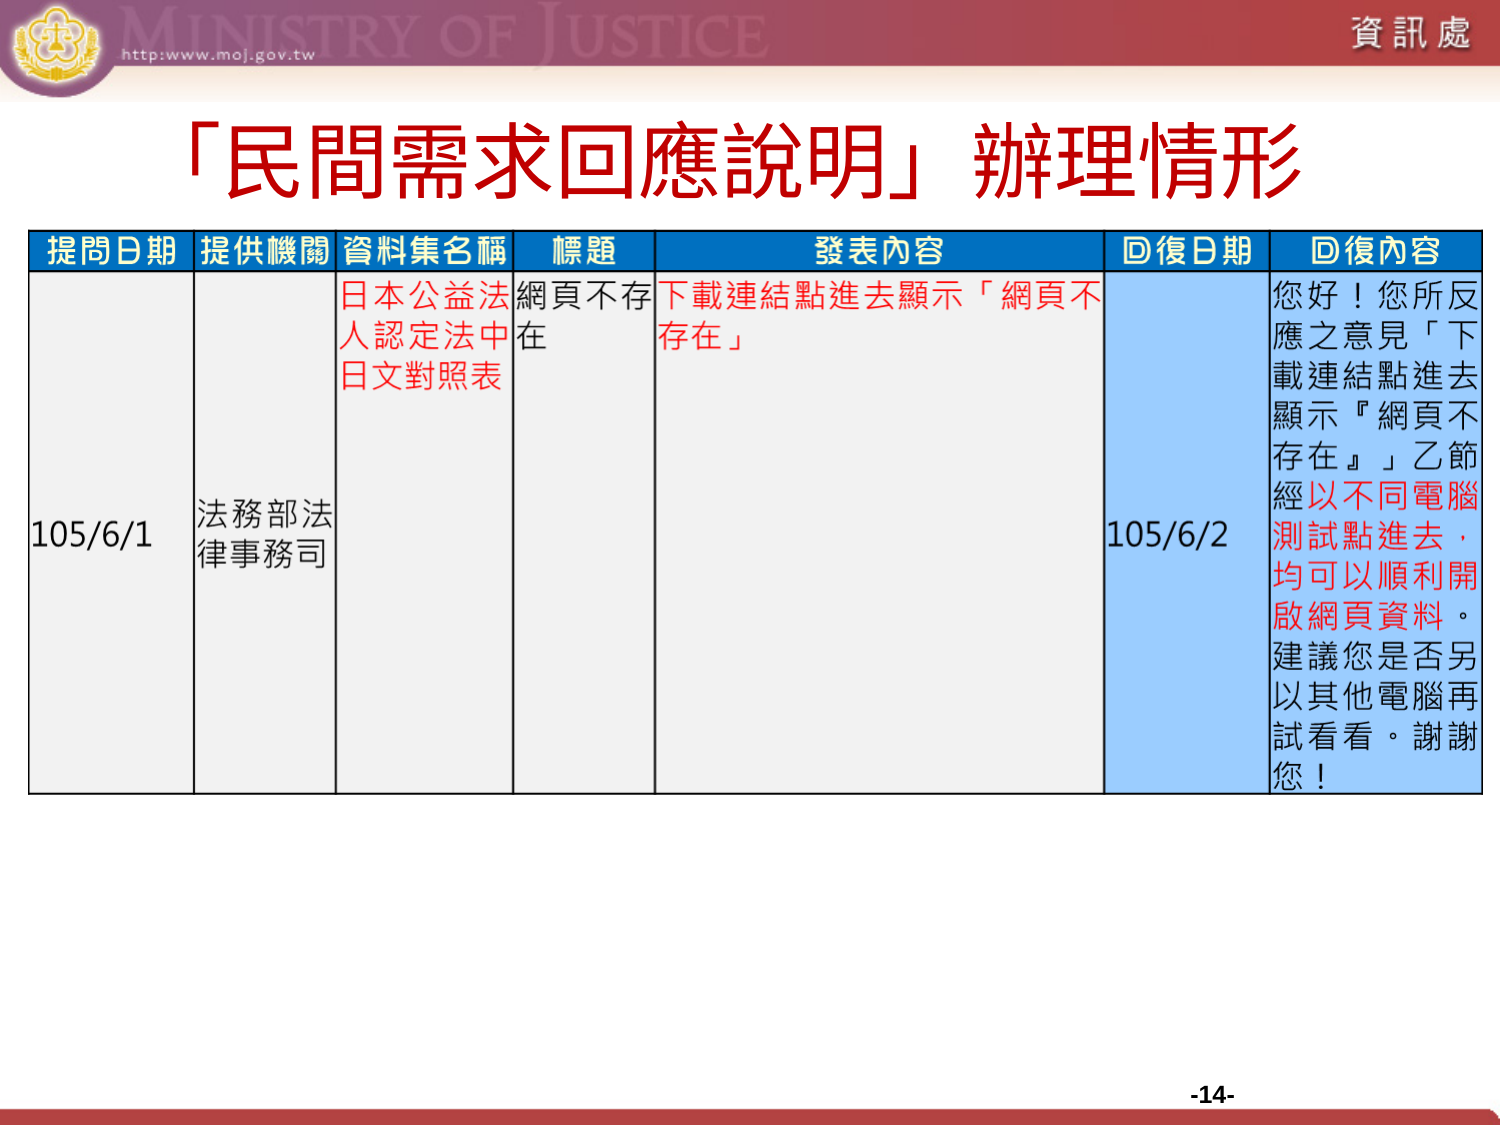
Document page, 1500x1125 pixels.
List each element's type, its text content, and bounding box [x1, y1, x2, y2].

text_box -14- [1175, 1070, 1488, 1109]
picture [28, 220, 1483, 814]
text_box 「民間需求回應說明」辦理情形 [123, 101, 1353, 218]
